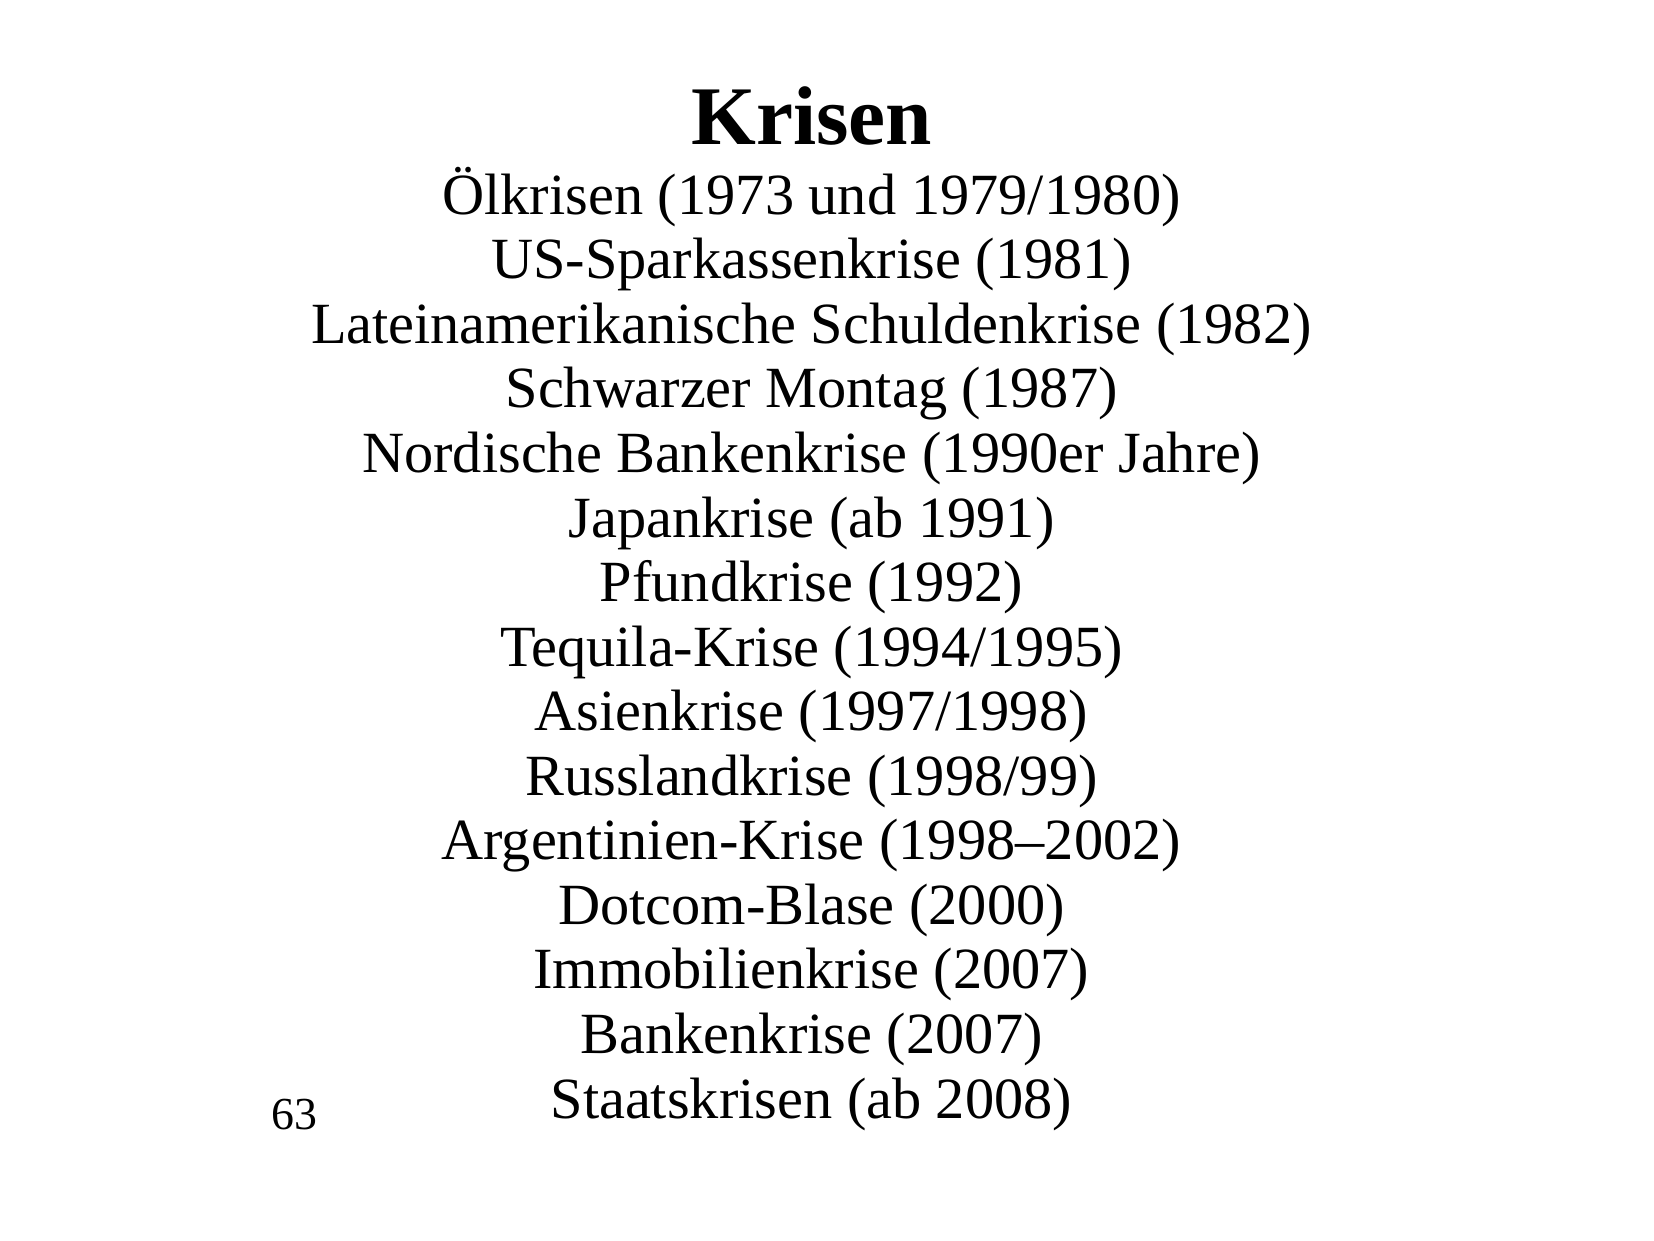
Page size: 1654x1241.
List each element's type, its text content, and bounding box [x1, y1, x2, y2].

text_box Krisen Ölkrisen (1973 und 1979/1980) US-Sparkassenkrise (1981) Lateinamerikanische Schuldenkrise (1982) Schwarzer Montag (1987) Nordische Bankenkrise (1990er Jahre) Japankrise (ab 1991) Pfundkrise (1992) Tequila-Krise (1994/1995) Asienkrise (1997/1998) Russlandkrise (1998/99) Argentinien-Krise (1998–2002) Dotcom-Blase (2000) Immobilienkrise (2007) Bankenkrise (2007) Staatskrisen (ab 2008) [296, 62, 1363, 1142]
text_box <Foliennummer> [89, 1081, 500, 1157]
